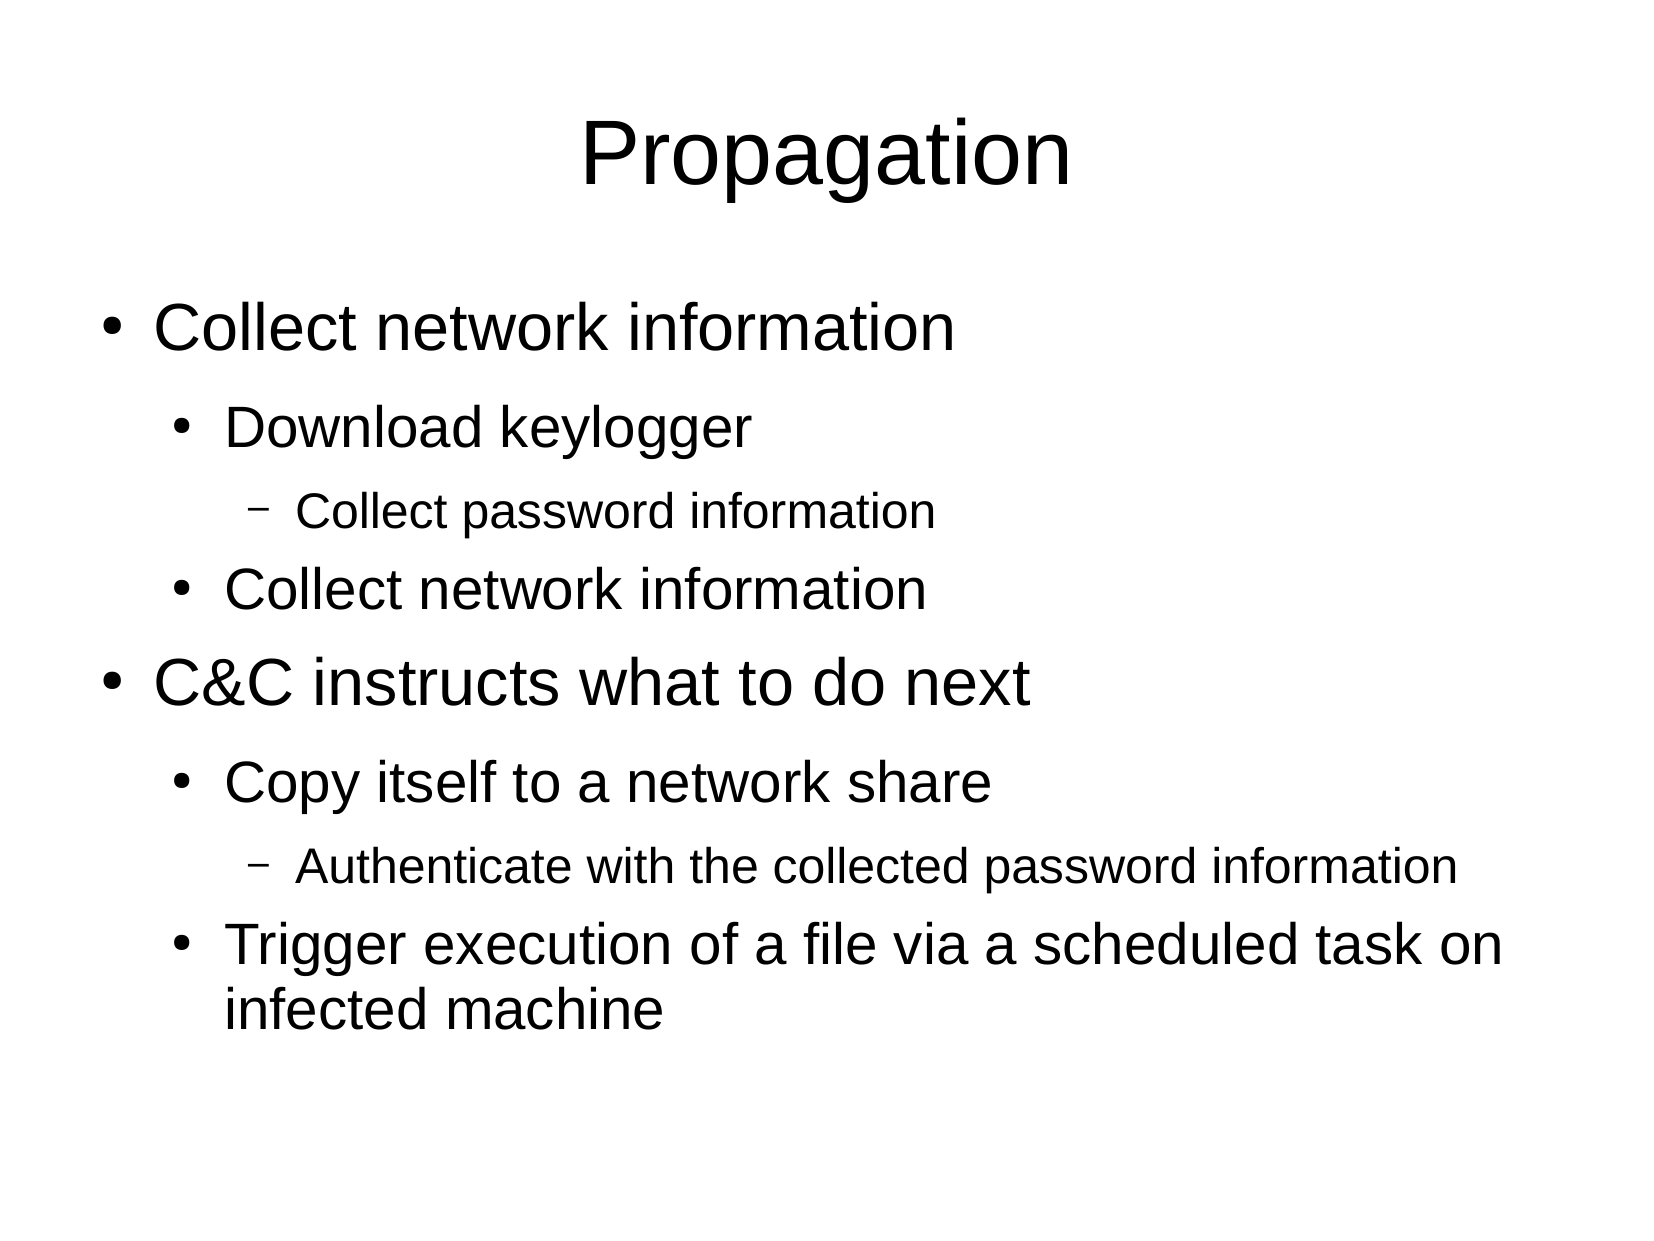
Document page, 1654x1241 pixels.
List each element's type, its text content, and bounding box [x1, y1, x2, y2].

title Propagation [82, 49, 1571, 257]
list Collect network information Download keylogger Collect password information Collect network information C&C instructs what to do next Copy itself to a network share Authenticate with the collected password information Trigger execution of a file via a scheduled task on infected machine [82, 290, 1571, 1109]
